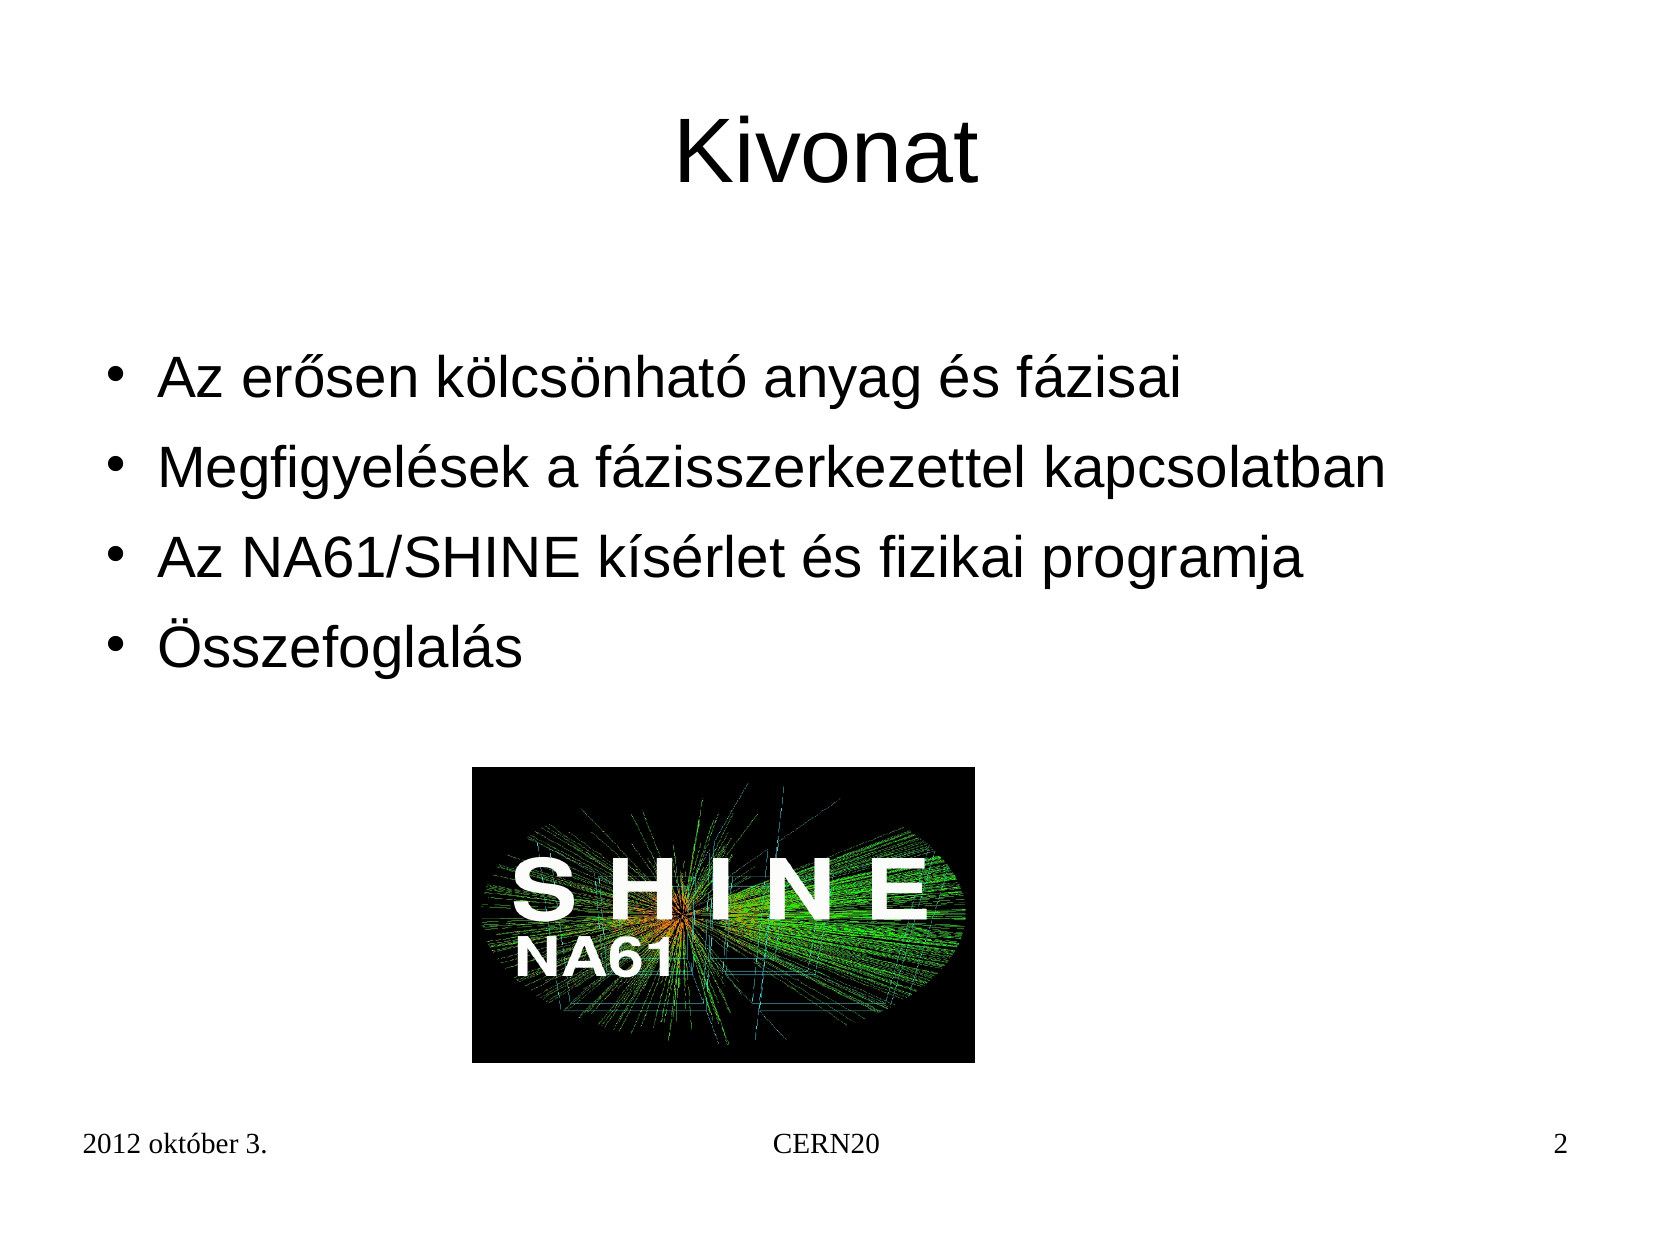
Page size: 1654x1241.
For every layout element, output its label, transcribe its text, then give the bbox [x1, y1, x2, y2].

picture [472, 767, 975, 1063]
list Az erősen kölcsönható anyag és fázisai Megfigyelések a fázisszerkezettel kapcsolatban Az NA61/SHINE kísérlet és fizikai programja Összefoglalás [88, 349, 1577, 857]
title Kivonat [82, 56, 1571, 251]
